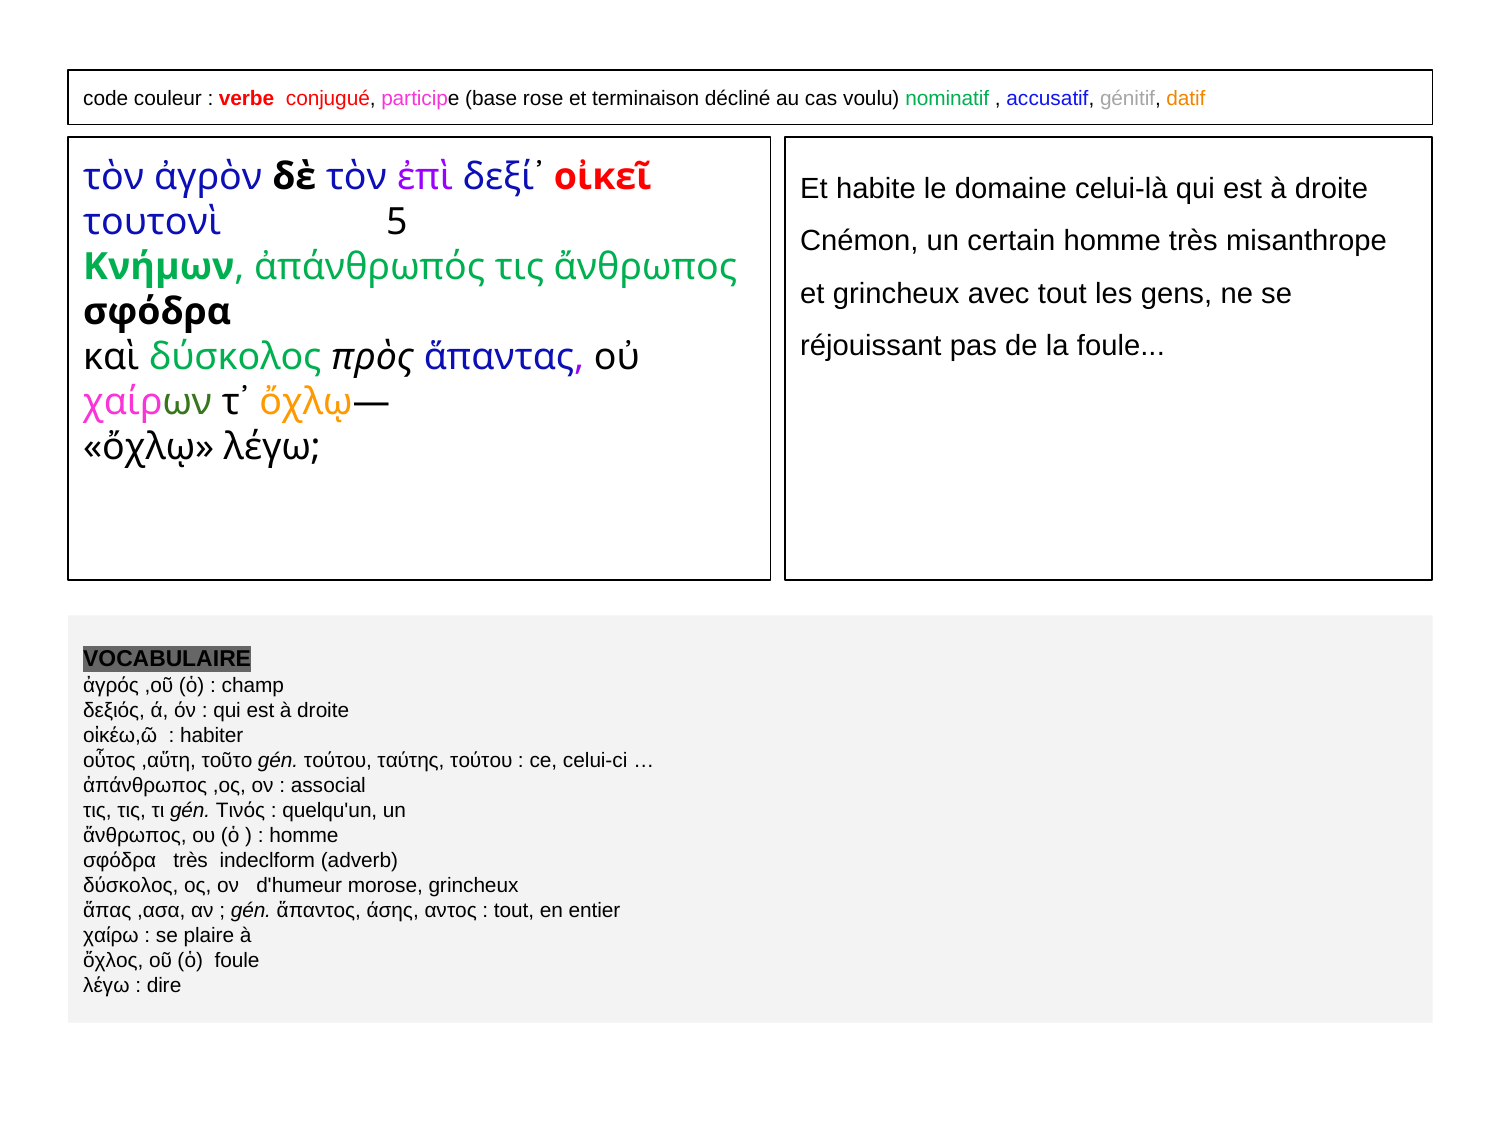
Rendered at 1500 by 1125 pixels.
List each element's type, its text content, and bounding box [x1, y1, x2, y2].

text_box τὸν ἀγρὸν δὲ τὸν ἐπὶ δεξί᾽ οἰκεῖ τουτονὶ 5 Κνήμων, ἀπάνθρωπός τις ἄνθρωπος σφόδρα καὶ δύσκολος πρὸς ἅπαντας, οὐ χαίρων τ᾽ ὄχλῳ— «ὄχλῳ» λέγω; [68, 136, 771, 581]
text_box VOCABULAIRE ἀγρός ,οῦ (ὁ) : champ δεξιός, ά, όν : qui est à droite οἰκέω,ῶ : habiter οὗτος ,αὕτη, τοῦτο gén. τούτου, ταύτης, τούτου : ce, celui-ci … ἀπάνθρωπος ,ος, ον : associal τις, τις, τι gén. Τινός : quelqu'un, un ἄνθρωπος, ου (ὁ ) : homme σφόδρα très indeclform (adverb) δύσκολος, ος, ον d'humeur morose, grincheux ἅπας ,ασα, αν ; gén. ἅπαντος, άσης, αντος : tout, en entier χαίρω : se plaire à ὄχλος, οῦ (ὁ) foule λέγω : dire [68, 615, 1433, 1023]
text_box code couleur : verbe conjugué, participe (base rose et terminaison décliné au cas voulu) nominatif , accusatif, génitif, datif [68, 70, 1433, 125]
text_box Et habite le domaine celui-là qui est à droite Cnémon, un certain homme très misanthrope et grincheux avec tout les gens, ne se réjouissant pas de la foule... [785, 136, 1432, 581]
